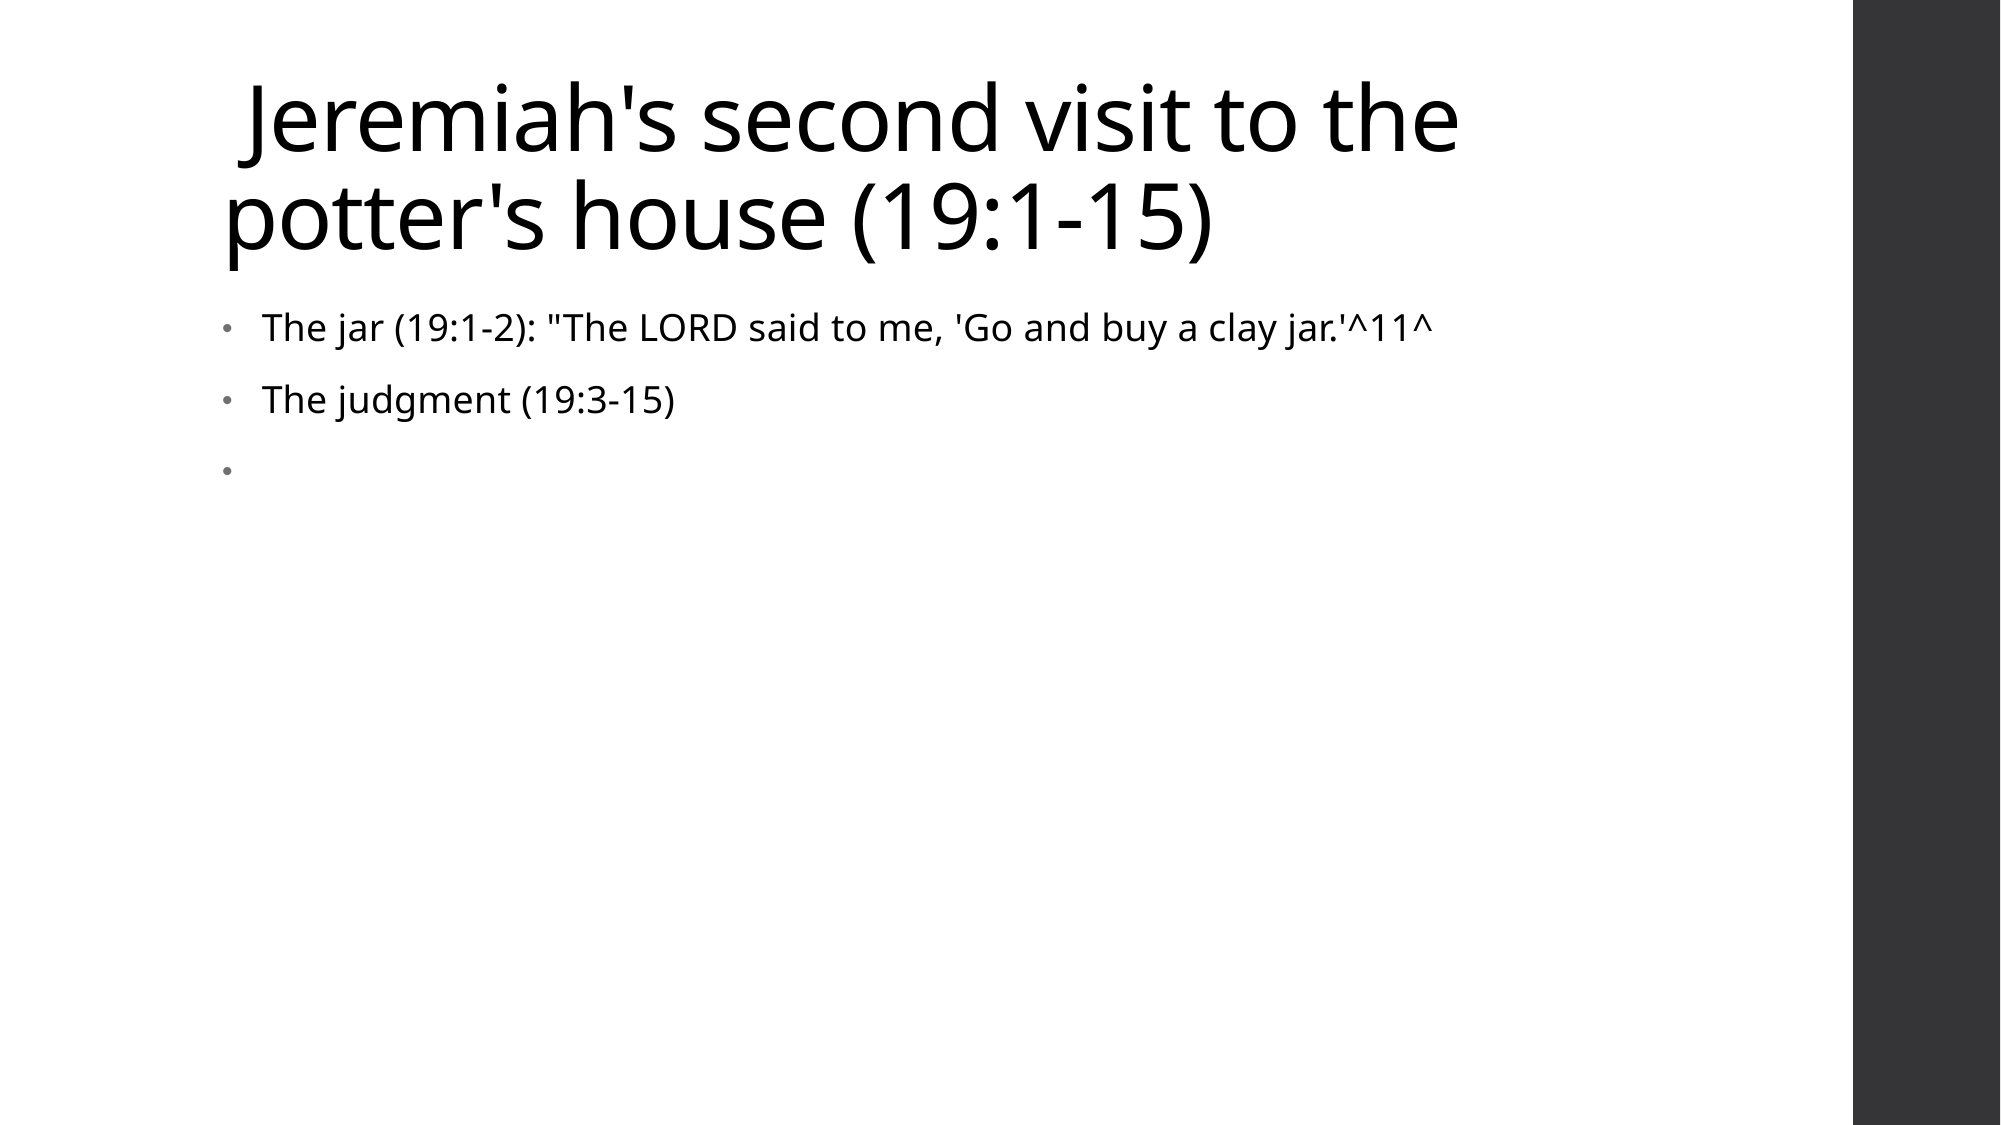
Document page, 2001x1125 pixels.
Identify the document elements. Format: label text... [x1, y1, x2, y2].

title Jeremiah's second visit to the potter's house (19:1-15) [206, 60, 1797, 278]
list The jar (19:1-2): "The LORD said to me, 'Go and buy a clay jar.'^11^ The judgment (19:3-15) [206, 299, 1617, 1014]
